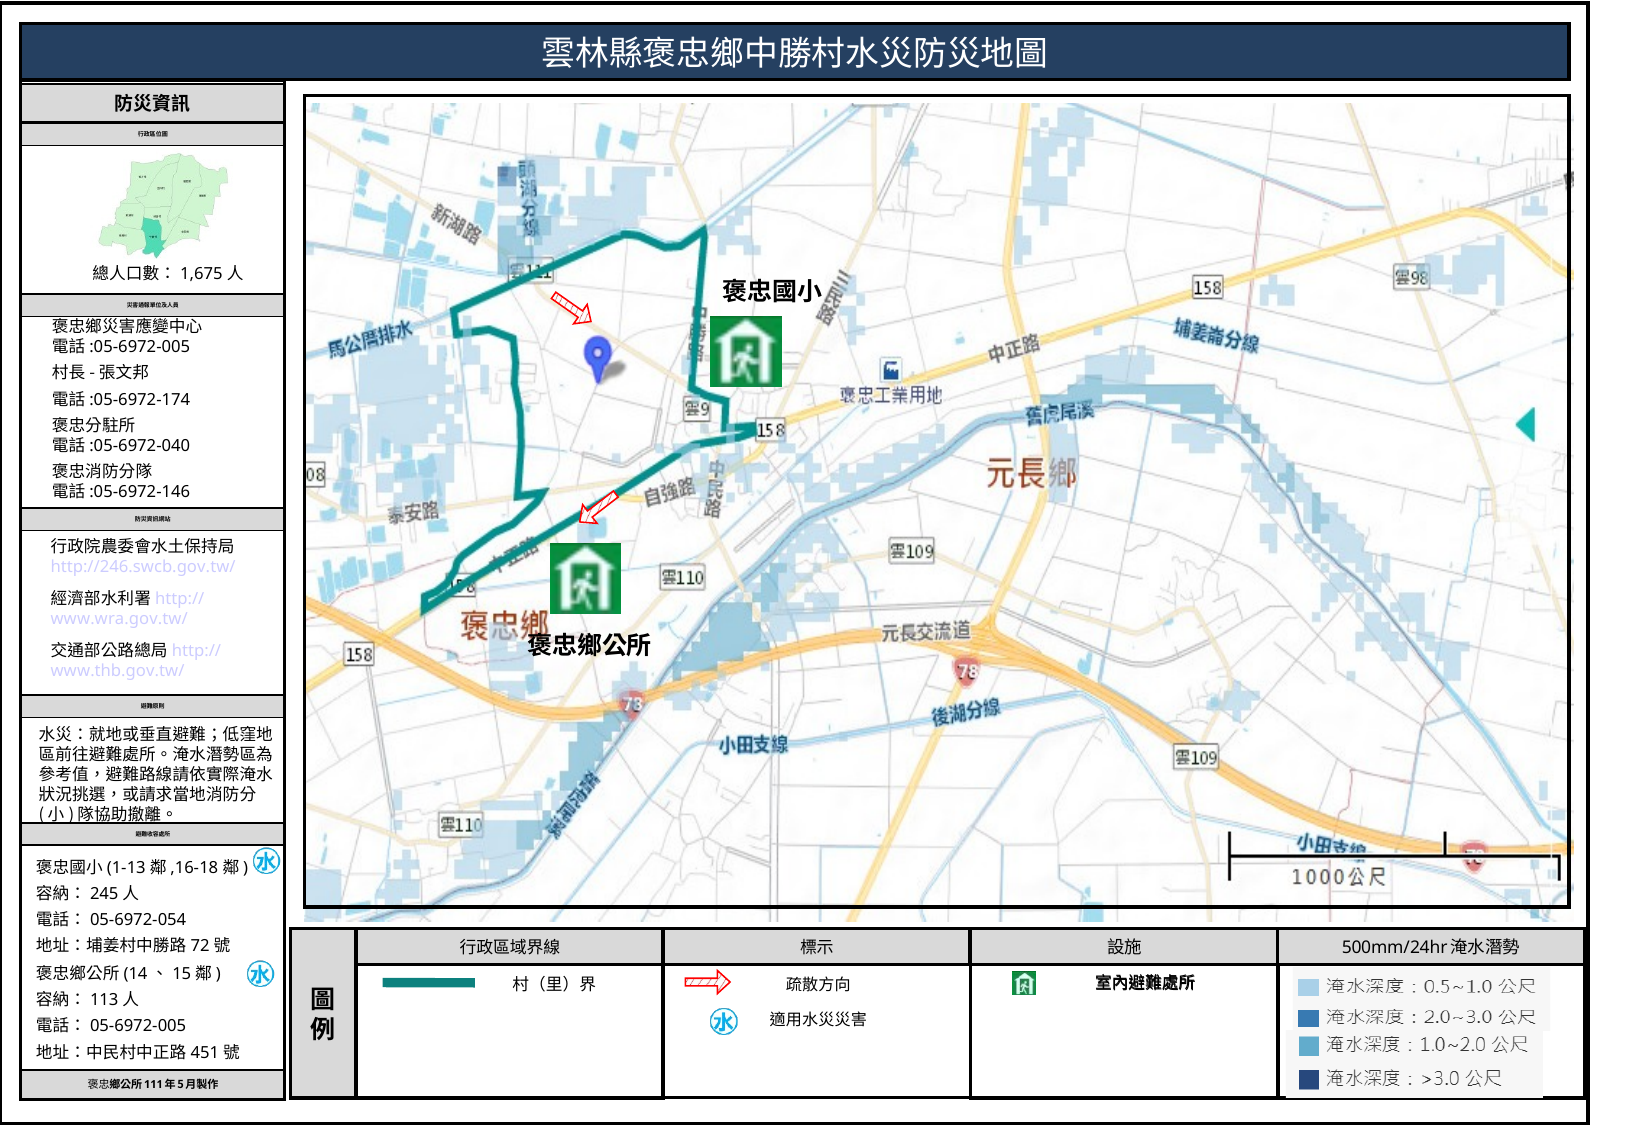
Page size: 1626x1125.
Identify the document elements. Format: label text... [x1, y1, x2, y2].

text_box 褒忠鄉公所111年5月製作 [22, 1070, 283, 1098]
picture [68, 148, 258, 264]
text_box 防災資訊網站 [22, 507, 283, 531]
text_box 室內避難處所 [994, 965, 1297, 1001]
text_box 行政院農委會水土保持局http://246.swcb.gov.tw/ 經濟部水利署http://www.wra.gov.tw/ 交通部公路總局http://www.thb.gov.tw/ [35, 527, 303, 688]
text_box 褒忠國小 [707, 267, 905, 314]
text_box 總人口數：1,675人 [68, 255, 268, 291]
text_box 圖例 [292, 930, 356, 1096]
text_box 褒忠國小(1-13鄰,16-18鄰) 容納：245人 電話：05-6972-054 地址：埔姜村中勝路72號 [21, 848, 285, 955]
text_box 防災資訊 [22, 84, 283, 122]
picture [245, 959, 276, 988]
text_box [551, 292, 591, 324]
text_box 行政區位圖 [22, 122, 283, 146]
picture [251, 846, 281, 875]
picture [708, 1006, 739, 1036]
text_box 褒忠鄉公所(14、15鄰) 容納：113人 電話：05-6972-005 地址：中民村中正路451號 [21, 955, 285, 1070]
text_box [695, 970, 731, 994]
text_box 500mm/24hr淹水潛勢 [1277, 928, 1585, 965]
text_box 褒忠鄉災害應變中心 電話:05-6972-005 村長-張文邦 電話:05-6972-174 褒忠分駐所 電話:05-6972-040 褒忠消防分隊 電話:05-6972-146 [37, 308, 301, 509]
picture [304, 103, 1574, 922]
text_box 適用水災災害 [678, 1000, 958, 1036]
text_box 水災：就地或垂直避難；低窪地區前往避難處所。淹水潛勢區為參考值，避難路線請依實際淹水狀況挑選，或請求當地消防分(小)隊協助撤離。 [23, 716, 301, 832]
text_box 標示 [664, 930, 970, 965]
text_box 設施 [970, 928, 1277, 965]
picture [1285, 967, 1551, 1098]
text_box 雲林縣褒忠鄉中勝村水災防災地圖 [20, 23, 1569, 80]
text_box 褒忠鄉公所 [512, 621, 691, 668]
text_box 疏散方向 [695, 966, 958, 1000]
text_box 行政區域界線 [356, 930, 664, 965]
text_box 避難原則 [22, 695, 283, 718]
text_box 災害通報單位及人員 [22, 293, 283, 317]
picture [306, 103, 1567, 905]
text_box 避難收容處所 [22, 822, 283, 846]
text_box 村（里）界 [414, 966, 695, 1002]
text_box [579, 490, 619, 524]
